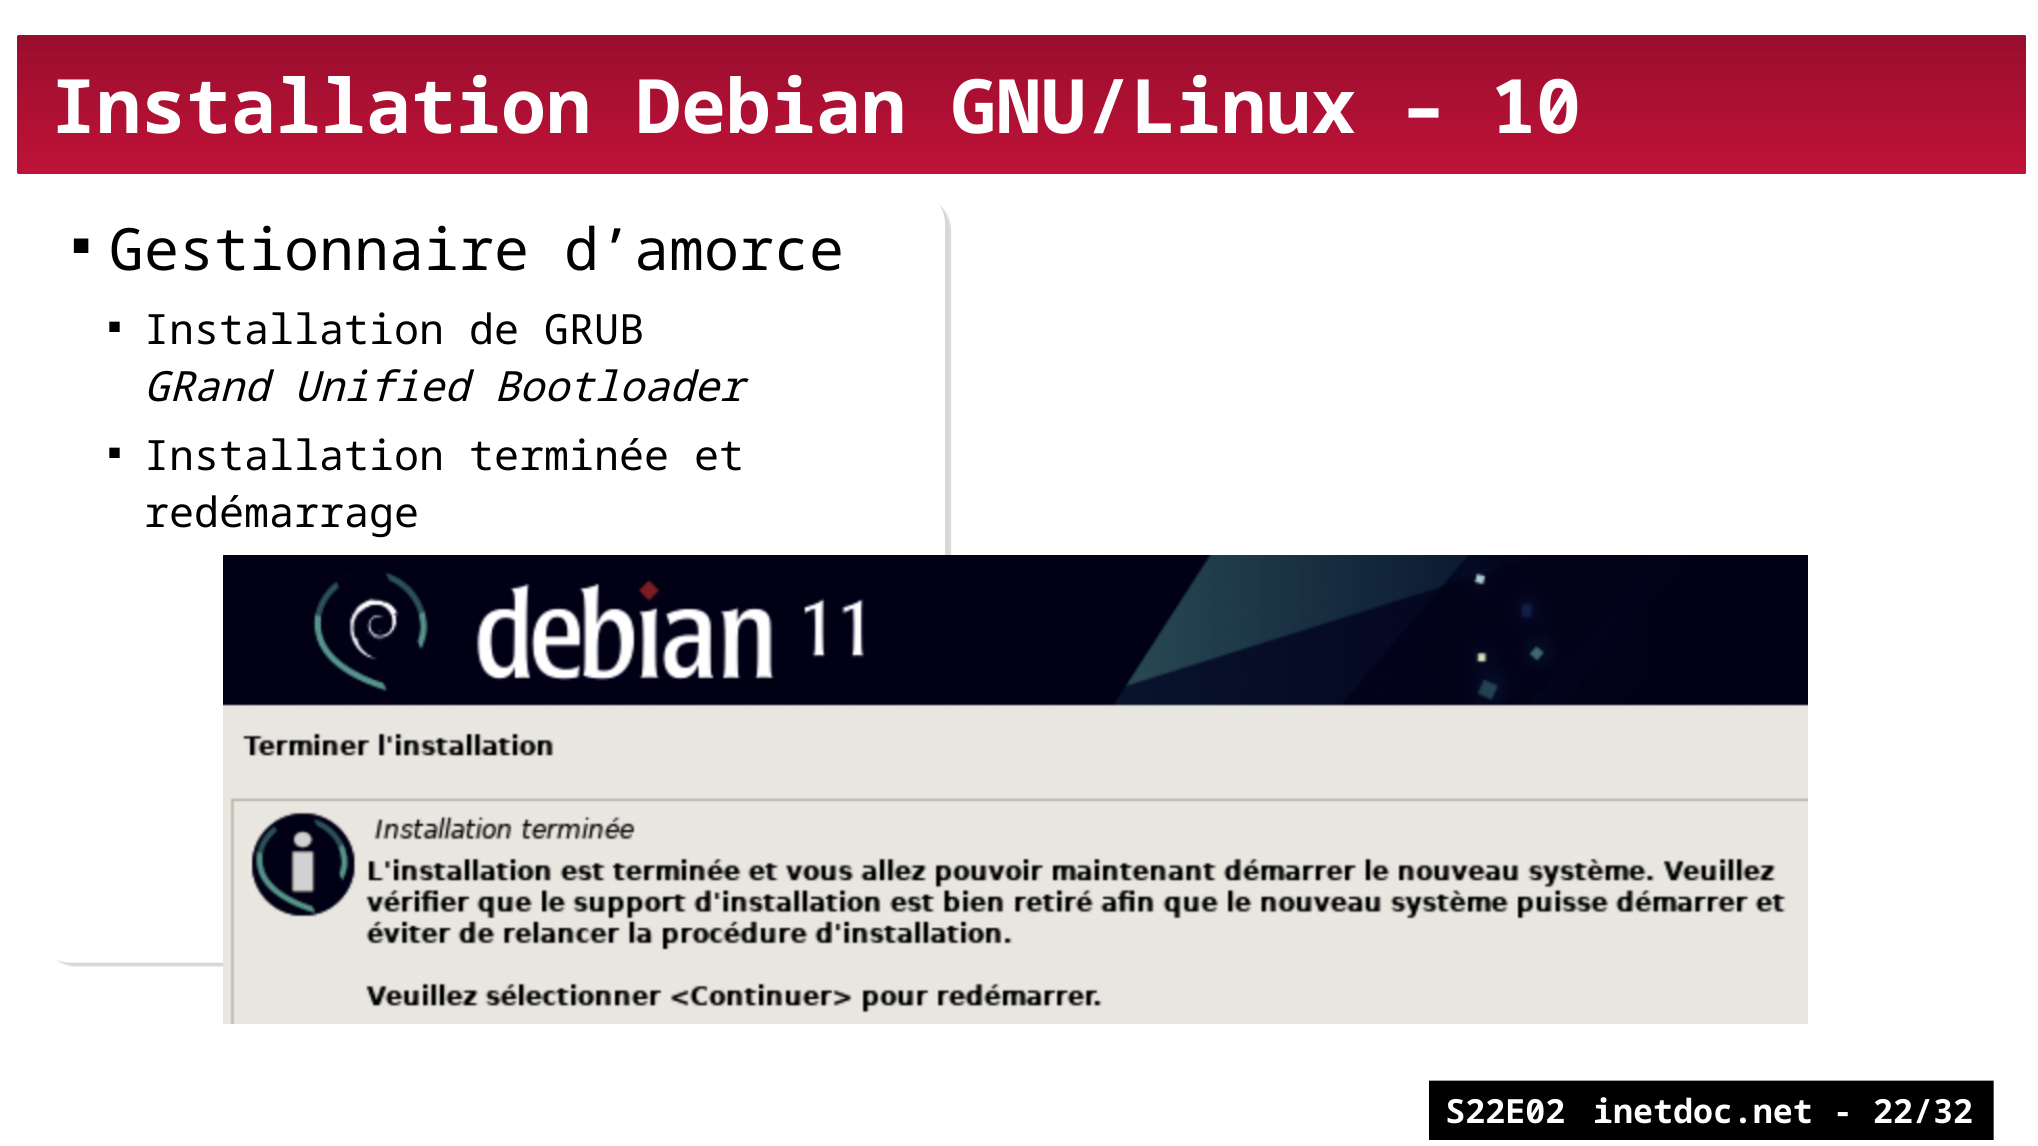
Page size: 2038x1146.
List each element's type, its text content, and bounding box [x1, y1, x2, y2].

text_box Installation Debian GNU/Linux – 10 [17, 35, 2026, 174]
picture [223, 555, 1808, 1024]
text_box Gestionnaire d’amorce Installation de GRUB GRand Unified Bootloader Installation terminée et redémarrage [35, 188, 945, 963]
text_box S22E02 inetdoc.net - 32/32 [1429, 1080, 1994, 1140]
